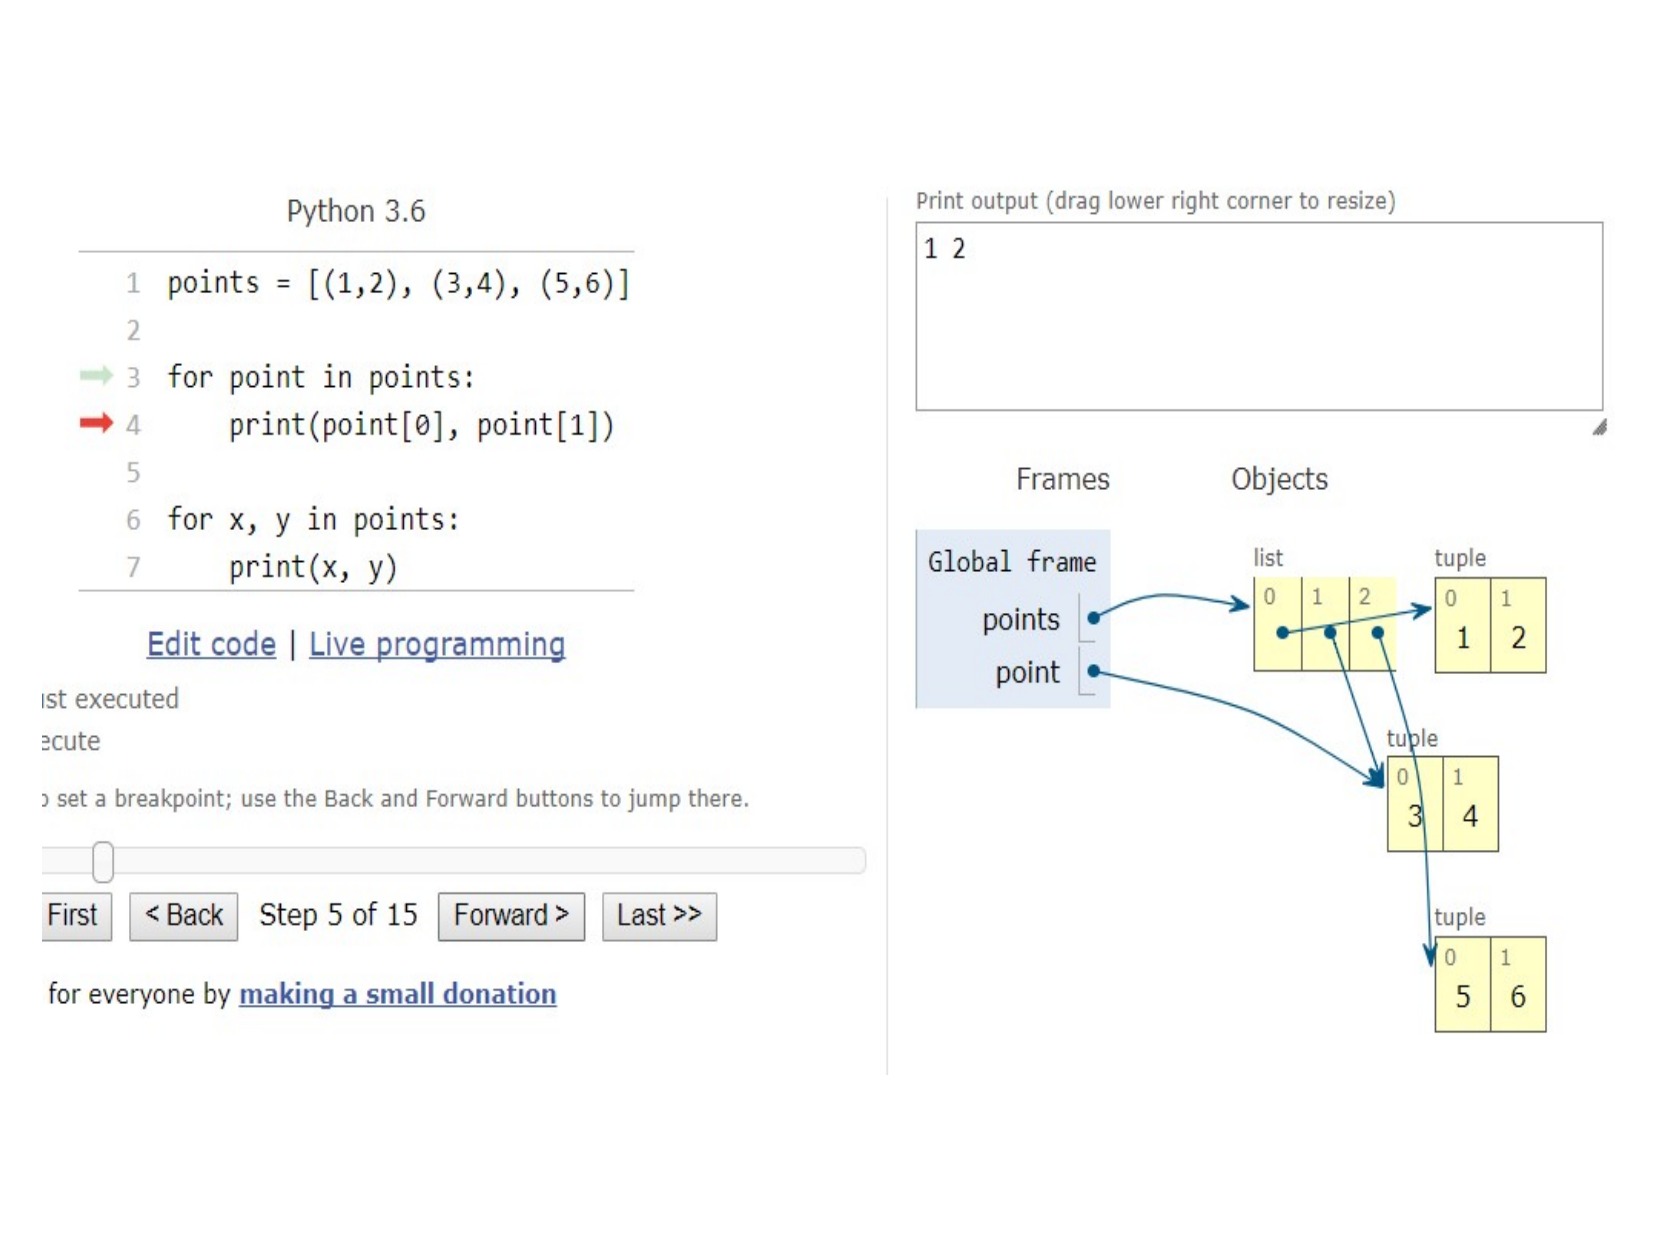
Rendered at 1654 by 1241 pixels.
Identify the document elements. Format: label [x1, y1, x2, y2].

picture [42, 129, 1630, 1075]
